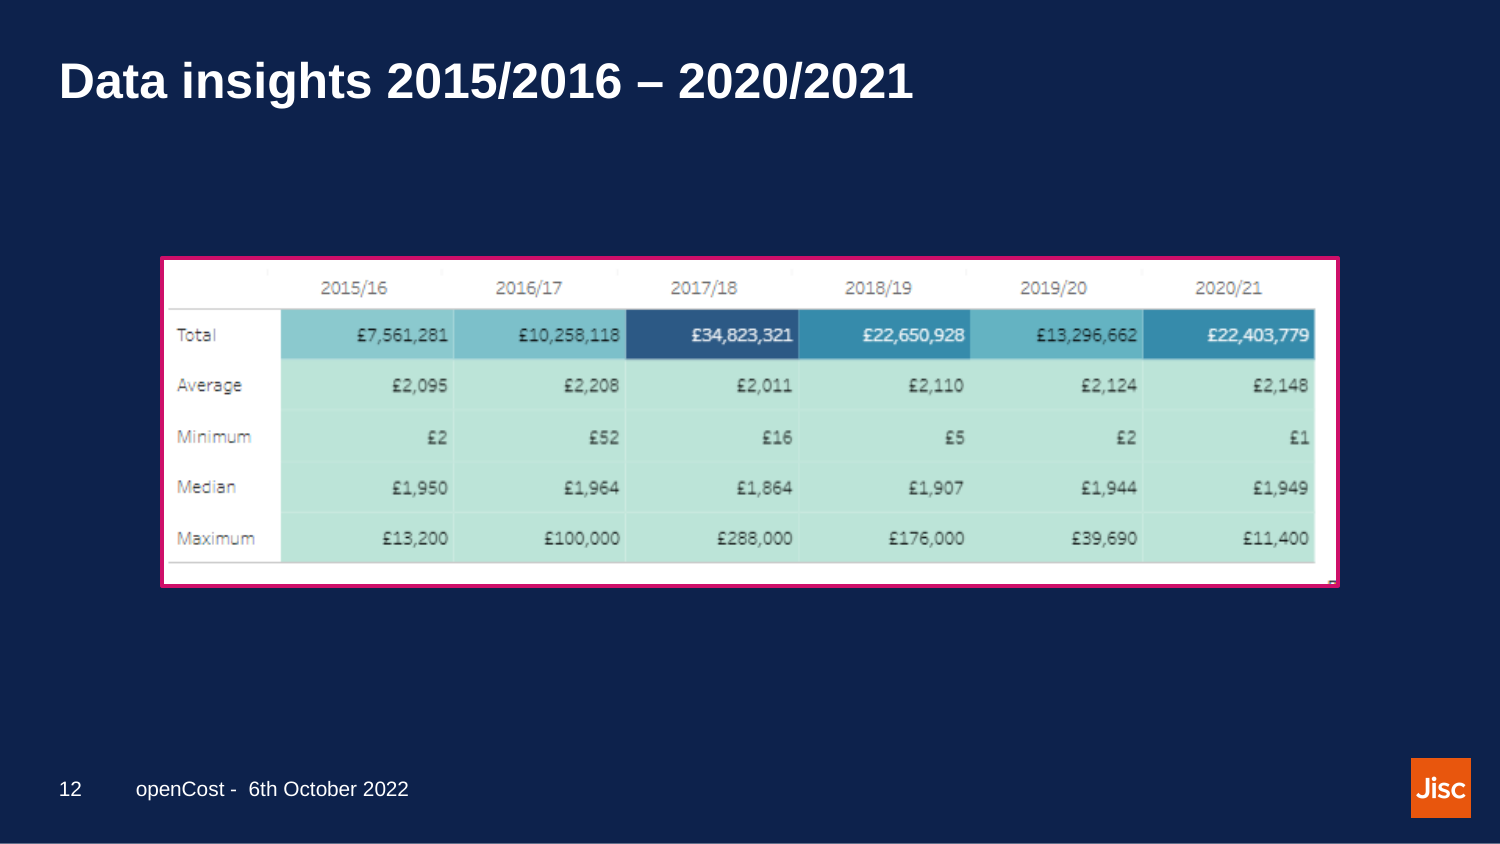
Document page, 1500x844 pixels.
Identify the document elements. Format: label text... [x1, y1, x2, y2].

title Data insights 2015/2016 – 2020/2021 [58, 55, 1129, 112]
picture [1411, 758, 1471, 818]
footer openCost - 6th October 2022 [135, 758, 709, 818]
picture [164, 260, 1336, 584]
slide_number <number> [58, 758, 92, 818]
